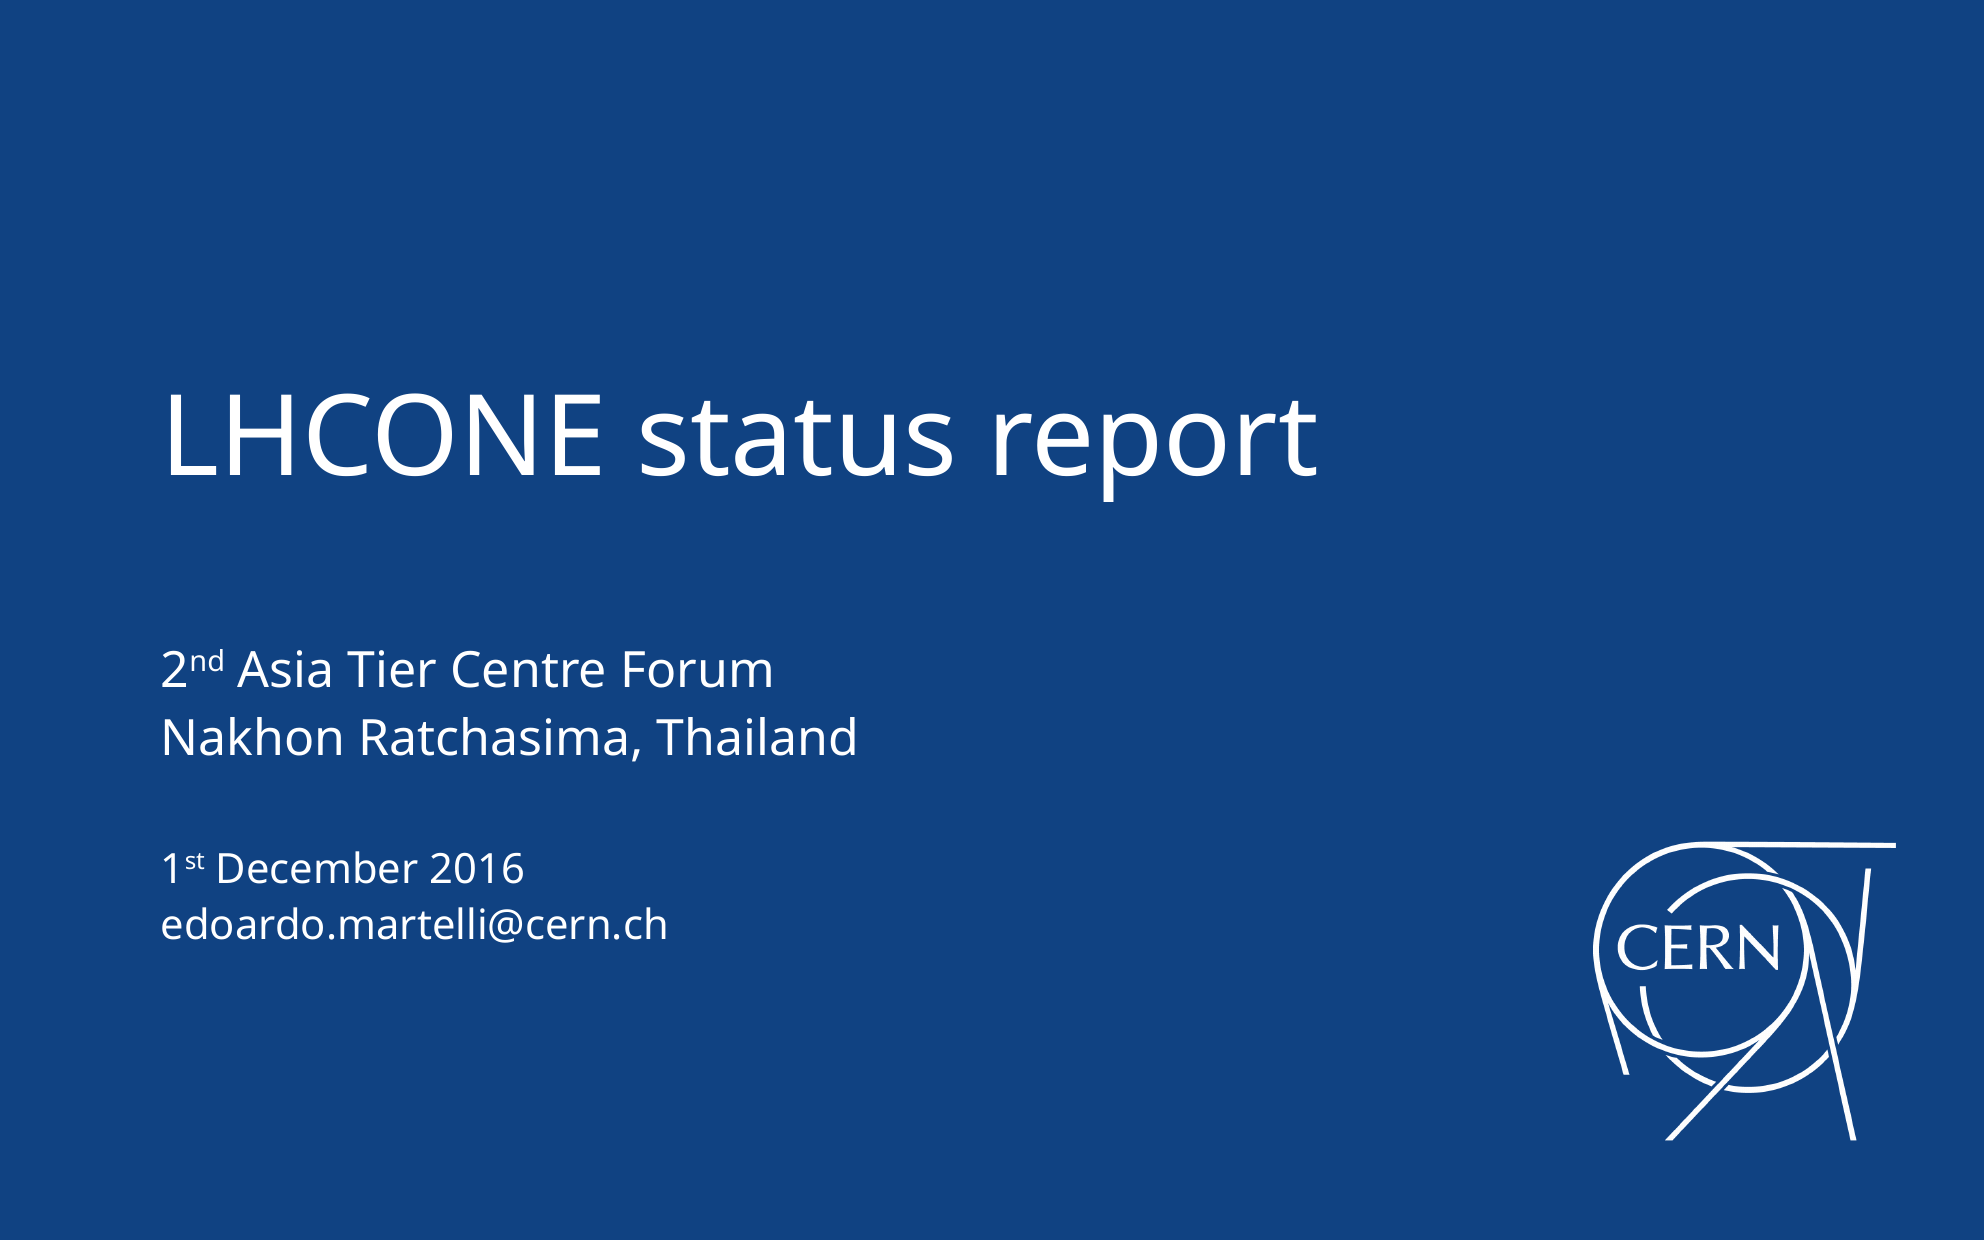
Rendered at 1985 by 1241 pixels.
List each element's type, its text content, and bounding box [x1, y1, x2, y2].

picture [1593, 840, 1896, 1142]
title LHCONE status report 2nd Asia Tier Centre Forum Nakhon Ratchasima, Thailand 1st December 2016 edoardo.martelli@cern.ch [160, 347, 1849, 961]
